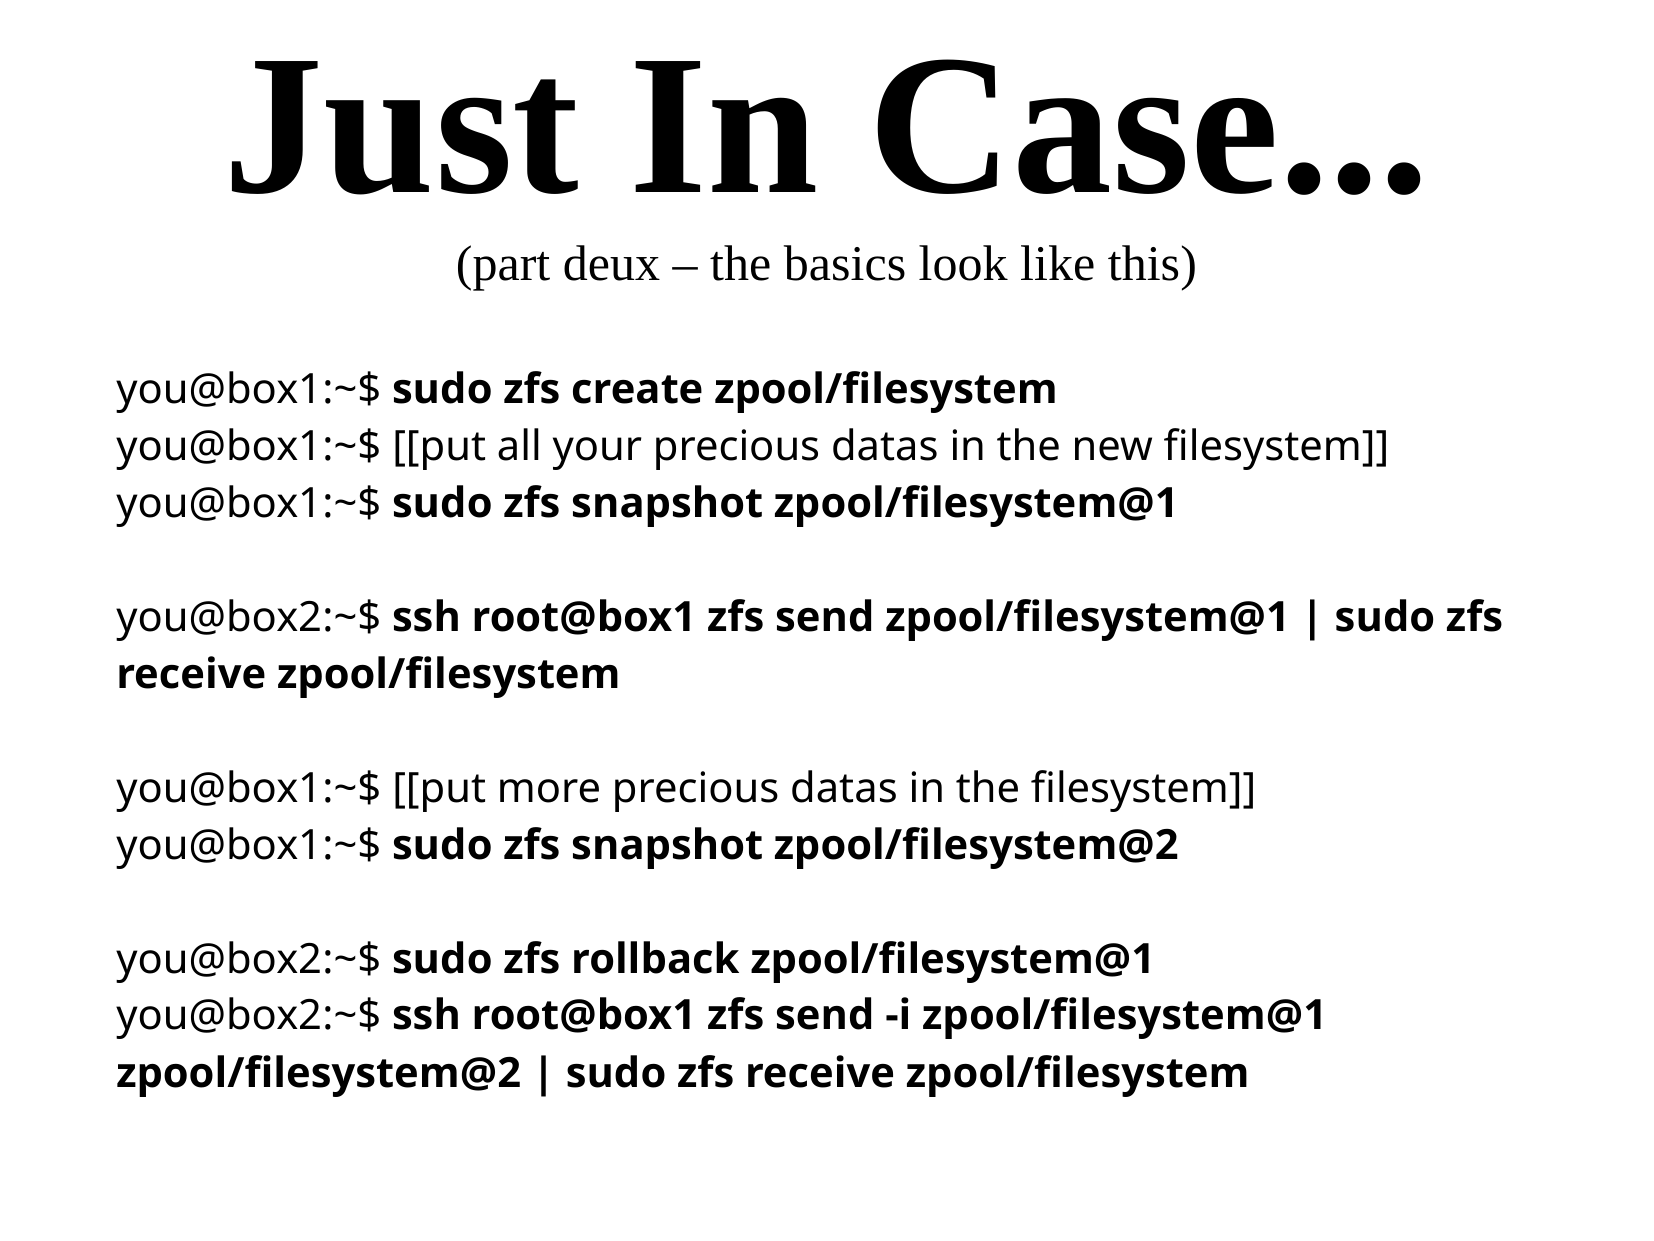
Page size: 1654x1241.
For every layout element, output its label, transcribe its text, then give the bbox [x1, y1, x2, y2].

table_header you@box1:~$ sudo zfs create zpool/filesystem you@box1:~$ [[put all your precious datas in the new filesystem]] you@box1:~$ sudo zfs snapshot zpool/filesystem@1 you@box2:~$ ssh root@box1 zfs send zpool/filesystem@1 | sudo zfs receive zpool/filesystem you@box1:~$ [[put more precious datas in the filesystem]] you@box1:~$ sudo zfs snapshot zpool/filesystem@2 you@box2:~$ sudo zfs rollback zpool/filesystem@1 you@box2:~$ ssh root@box1 zfs send -i zpool/filesystem@1 zpool/filesystem@2 | sudo zfs receive zpool/filesystem [101, 294, 1601, 1185]
title Just In Case... (part deux – the basics look like this) [82, 14, 1571, 292]
